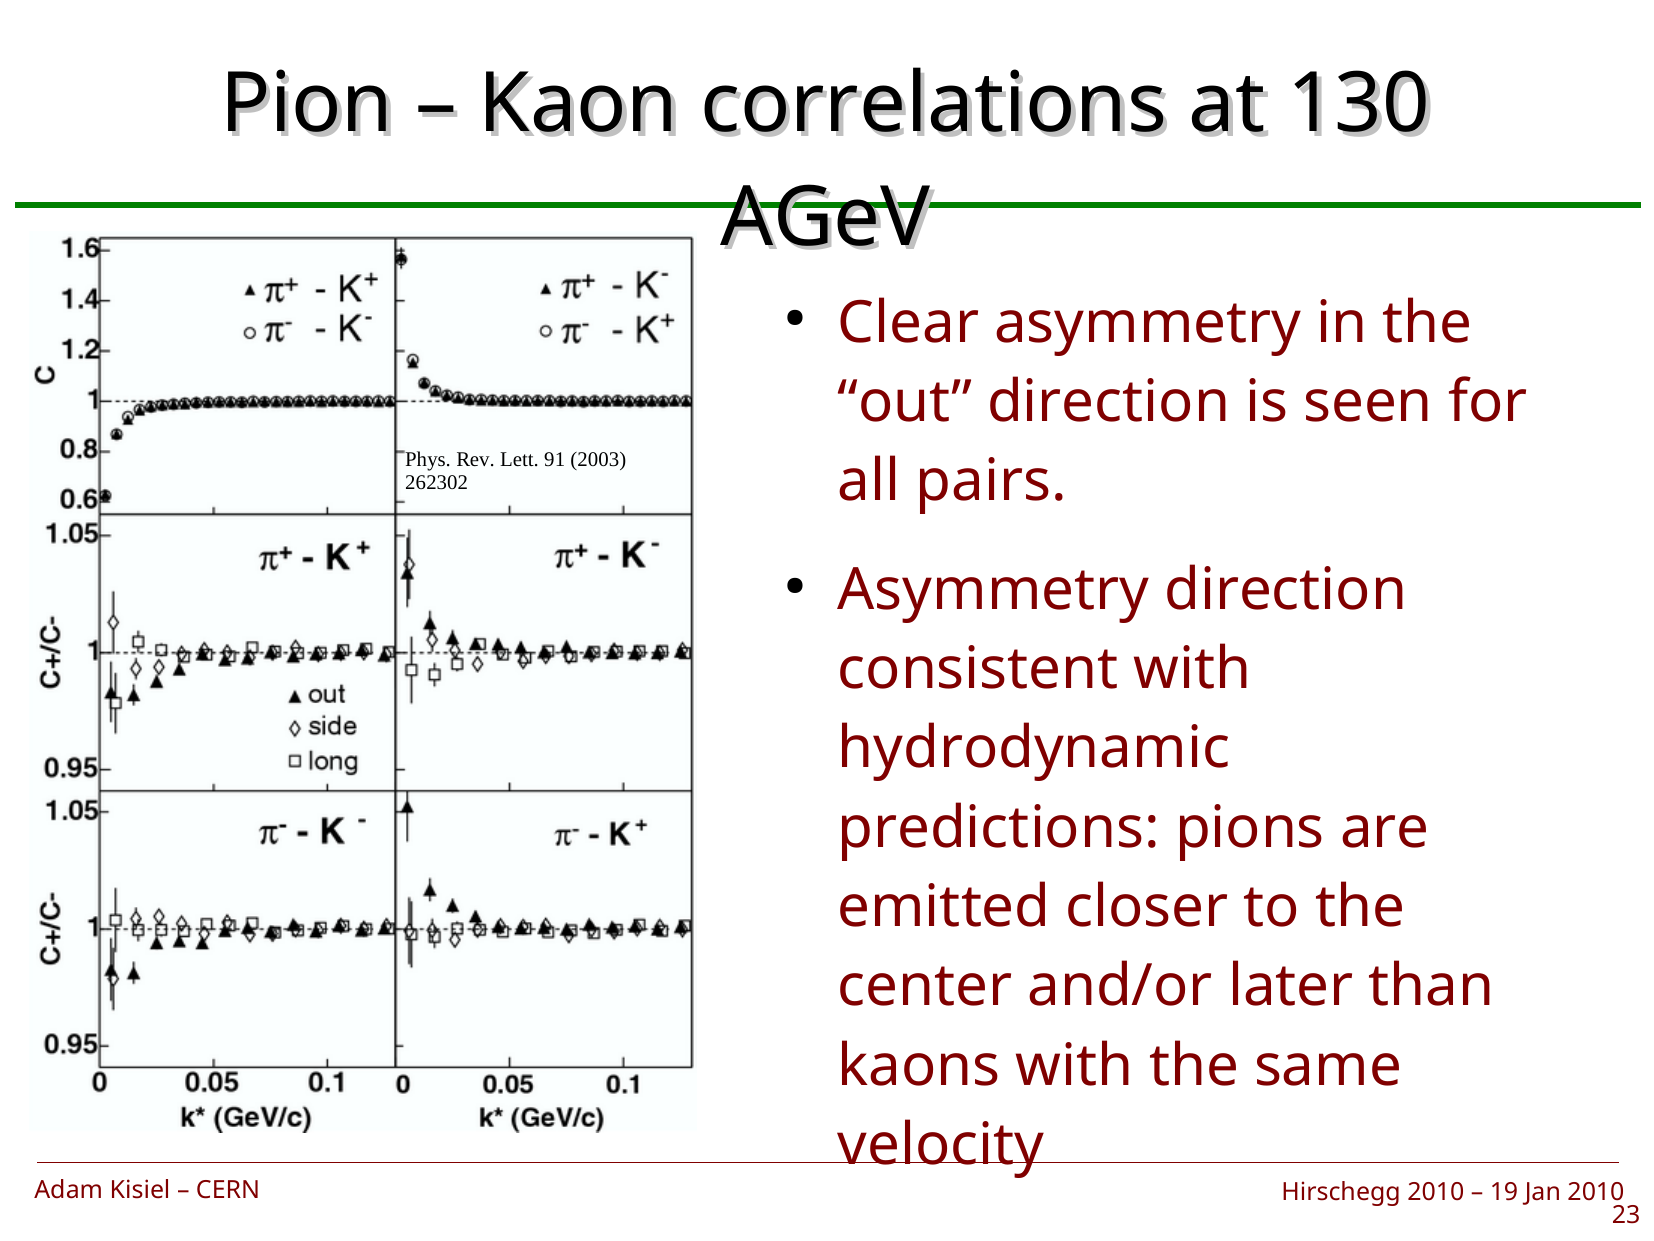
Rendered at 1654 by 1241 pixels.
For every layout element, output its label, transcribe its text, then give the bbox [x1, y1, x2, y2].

text_box Phys. Rev. Lett. 91 (2003) 262302 [405, 448, 663, 508]
picture [29, 231, 697, 1133]
list Clear asymmetry in the “out” direction is seen for all pairs. Asymmetry direction consistent with hydrodynamic predictions: pions are emitted closer to the center and/or later than kaons with the same velocity [766, 279, 1534, 1114]
title Pion – Kaon correlations at 130 AGeV [119, 52, 1532, 261]
